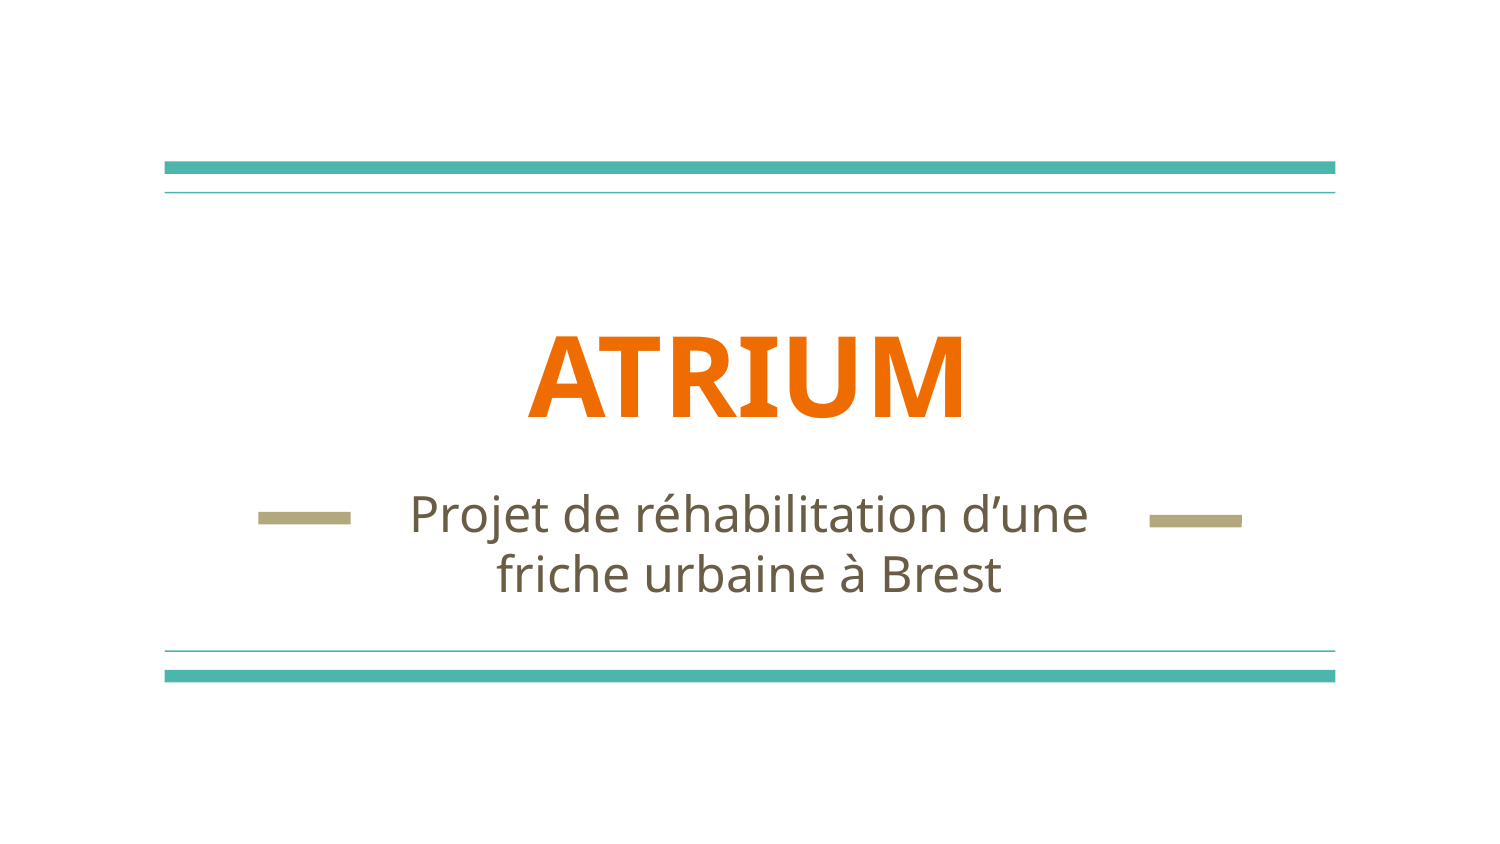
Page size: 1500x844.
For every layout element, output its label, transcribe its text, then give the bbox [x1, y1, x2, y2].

subtitle Projet de réhabilitation d’une friche urbaine à Brest [350, 467, 1150, 598]
title ATRIUM [164, 287, 1336, 456]
